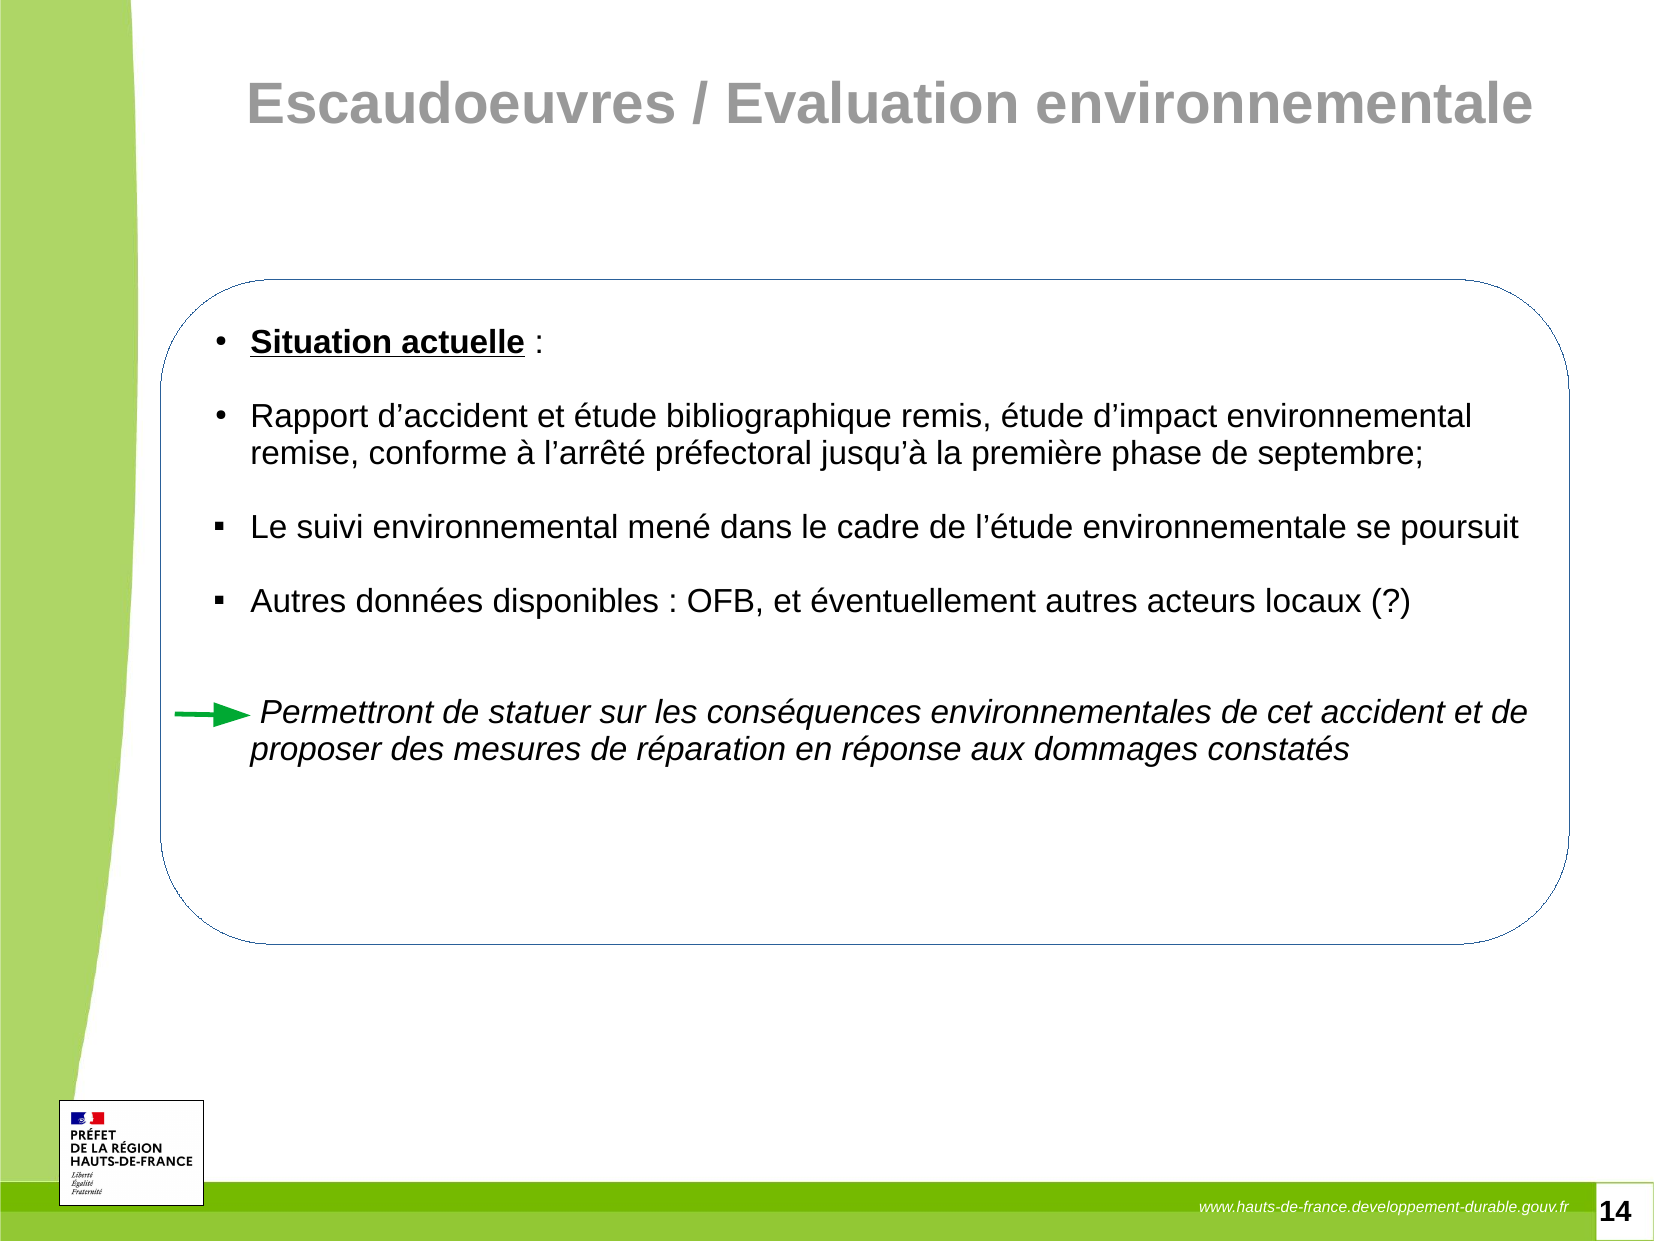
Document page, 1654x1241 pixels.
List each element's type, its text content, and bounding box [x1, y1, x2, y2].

picture [60, 1101, 164, 1205]
title Escaudoeuvres / Evaluation environnementale [147, 0, 1636, 208]
picture [0, 0, 164, 1241]
picture [1556, 0, 1654, 1241]
text_box Situation actuelle : Rapport d’accident et étude bibliographique remis, étude d’impact environnemental remise, conforme à l’arrêté préfectoral jusqu’à la première phase de septembre; Le suivi environnemental mené dans le cadre de l’étude environnementale se poursuit Autres données disponibles : OFB, et éventuellement autres acteurs locaux (?) Permettront de statuer sur les conséquences environnementales de cet accident et de proposer des mesures de réparation en réponse aux dommages constatés [164, 208, 1556, 1241]
